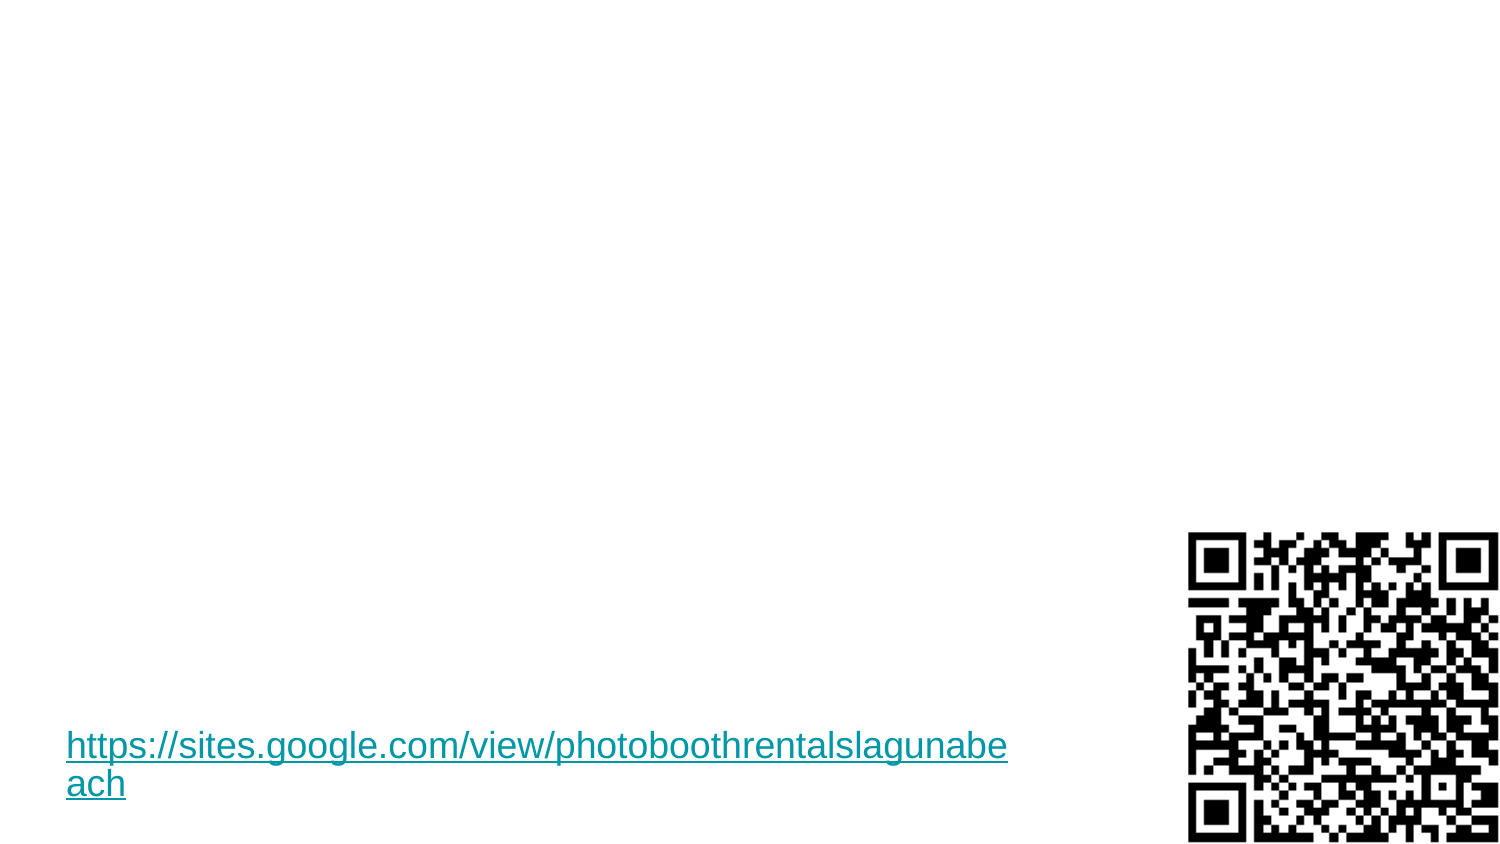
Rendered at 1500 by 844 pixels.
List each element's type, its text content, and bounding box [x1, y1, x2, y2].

picture [1187, 531, 1500, 844]
list https://sites.google.com/view/photoboothrentalslagunabeach [51, 694, 1036, 794]
